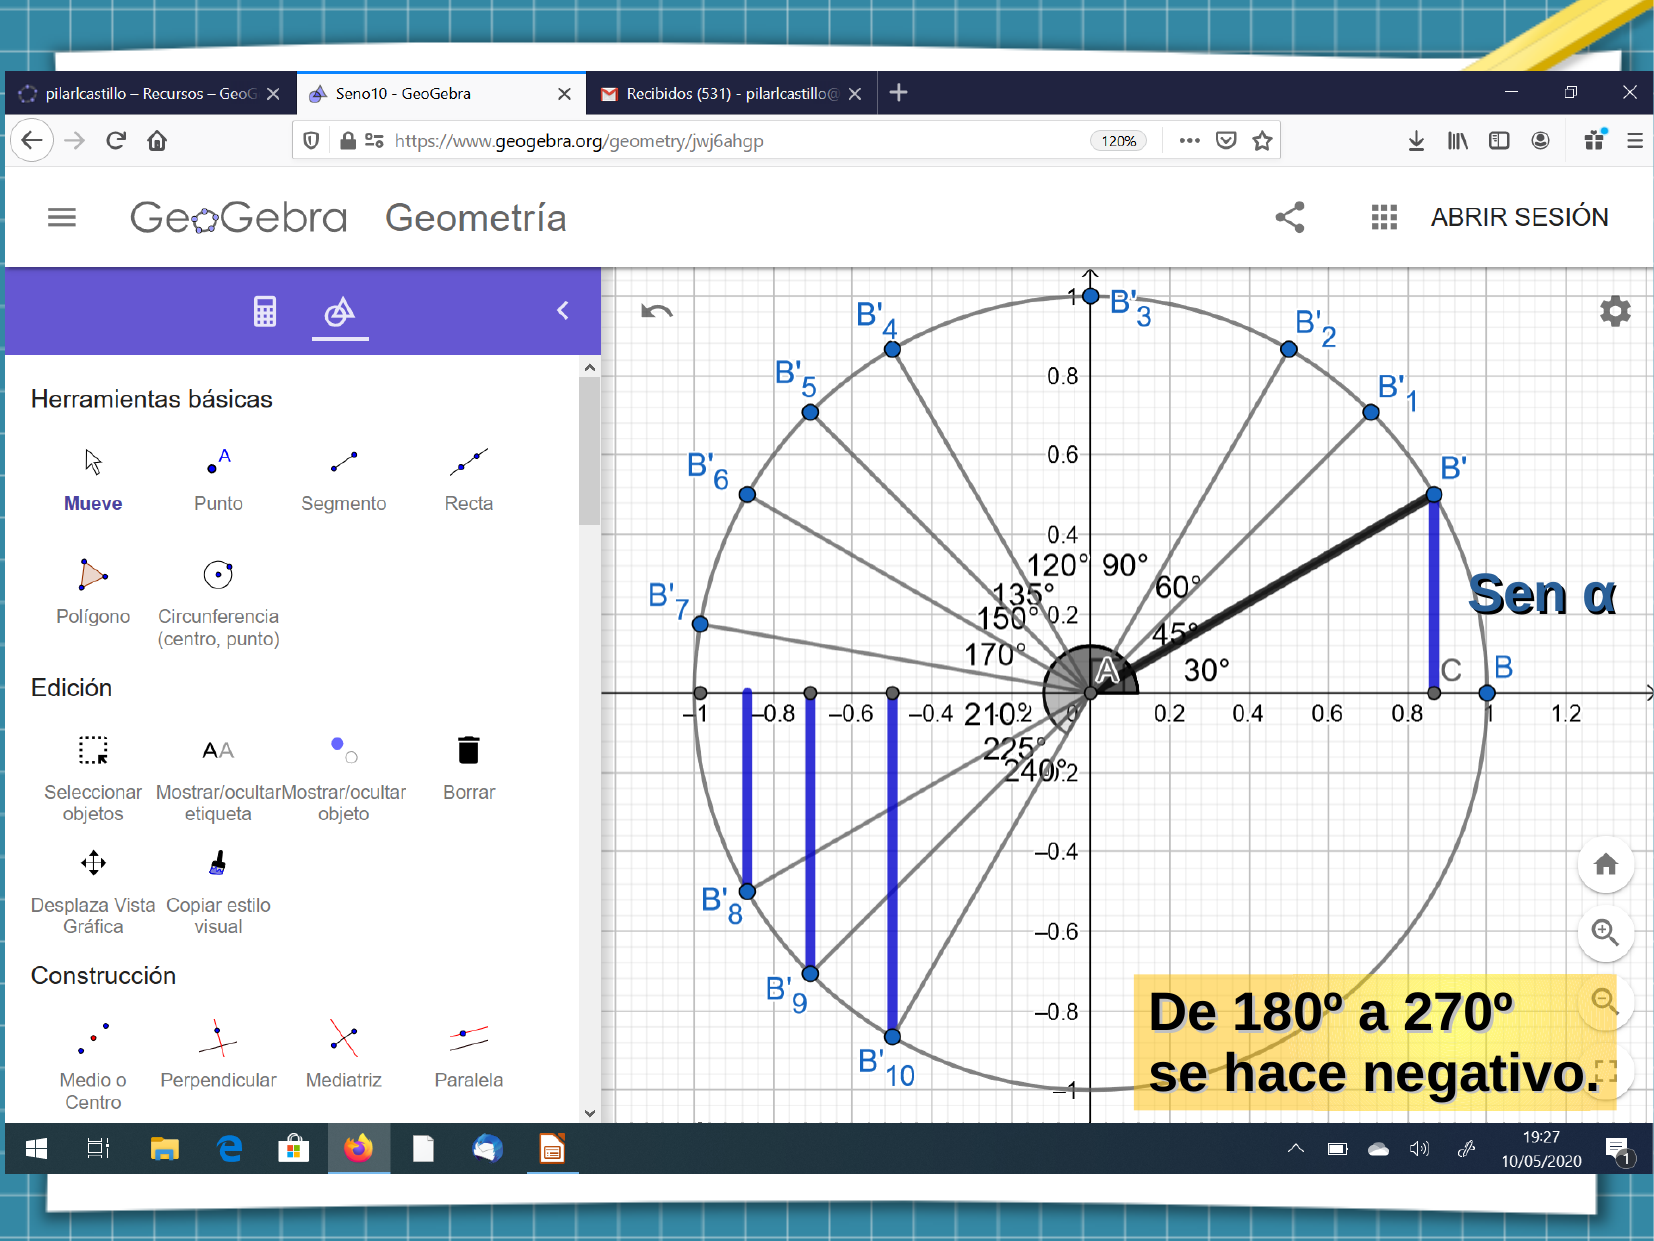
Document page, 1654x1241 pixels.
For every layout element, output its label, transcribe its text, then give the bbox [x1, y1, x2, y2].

text_box Sen α [1452, 555, 1642, 692]
picture [0, 0, 1654, 1241]
text_box De 180º a 270º se hace negativo. [1133, 974, 1617, 1111]
